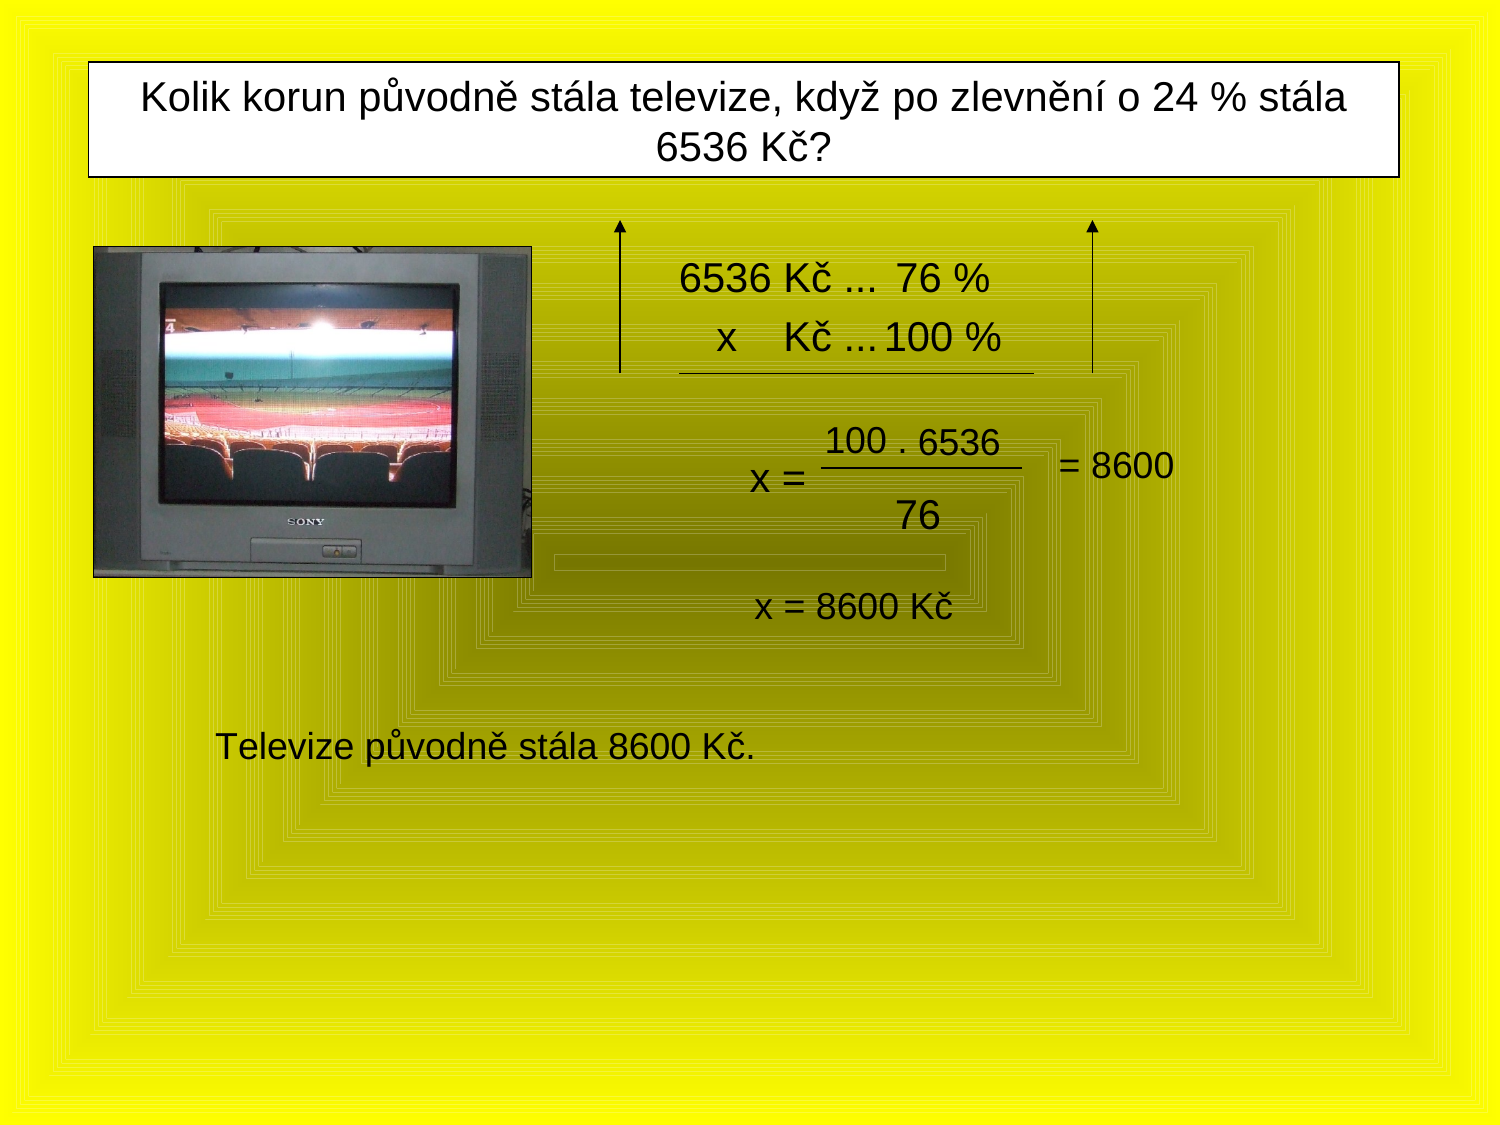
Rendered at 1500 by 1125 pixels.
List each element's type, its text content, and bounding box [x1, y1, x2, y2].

text_box = 8600 [1043, 433, 1190, 494]
text_box 76 [880, 479, 957, 546]
text_box x = 8600 Kč [739, 574, 969, 635]
text_box 100 . [809, 408, 934, 470]
text_box 6536 Kč ... [664, 242, 905, 309]
text_box x = [734, 443, 834, 509]
text_box 100 % [868, 302, 1029, 369]
text_box x Kč ... [667, 302, 868, 369]
title Kolik korun původně stála televize, když po zlevnění o 24 % stála 6536 Kč? [88, 62, 1400, 178]
text_box Televize původně stála 8600 Kč. [200, 714, 771, 776]
text_box 76 % [880, 243, 1017, 302]
picture [93, 246, 532, 577]
text_box 6536 [903, 410, 1016, 471]
